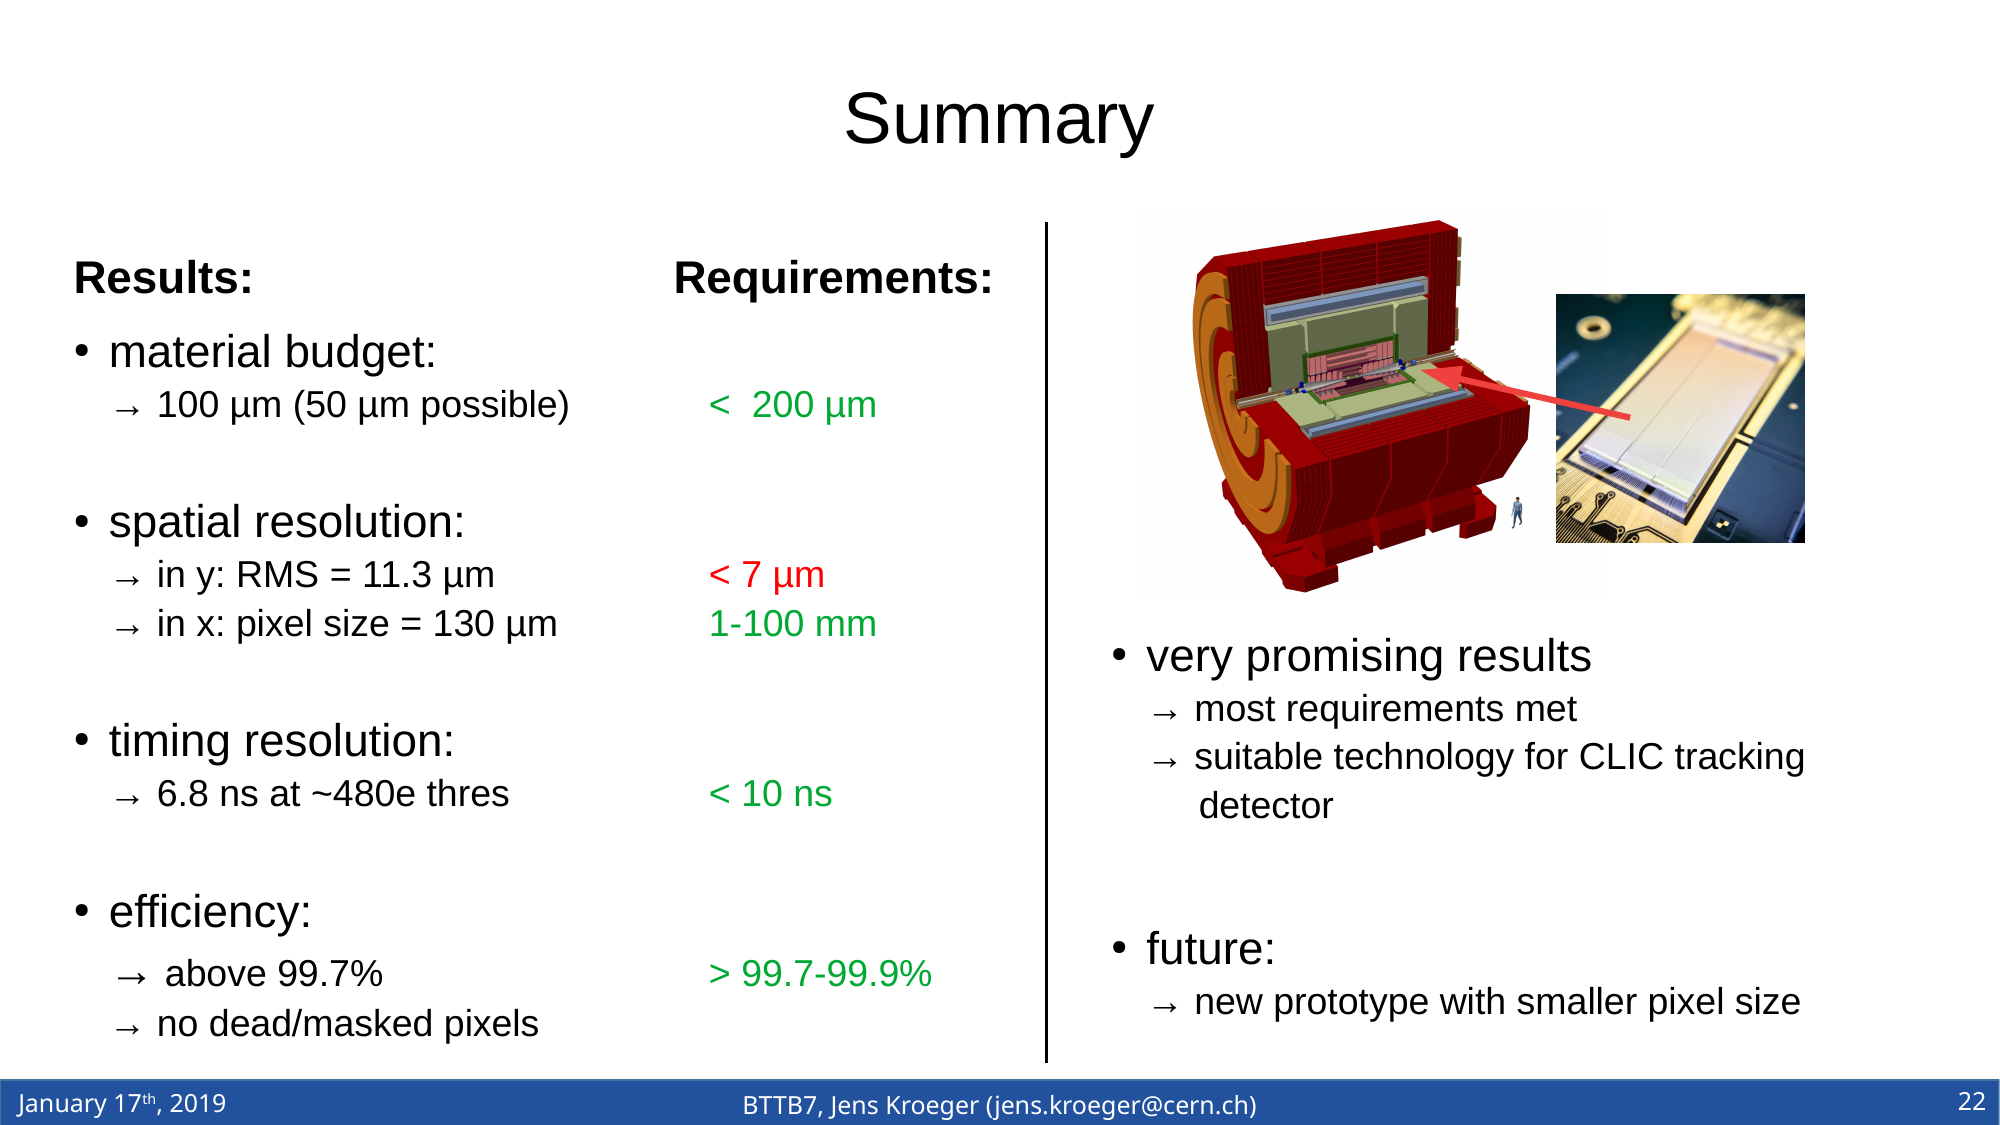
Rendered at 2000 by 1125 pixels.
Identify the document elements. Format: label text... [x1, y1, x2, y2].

text_box BTTB7, Jens Kroeger (jens.kroeger@cern.ch) [545, 1074, 1454, 1125]
picture [1140, 209, 1805, 601]
text_box very promising results → most requirements met → suitable technology for CLIC tracking detector future: → new prototype with smaller pixel size [1096, 615, 1951, 1051]
text_box Results: Requirements: material budget: → 100 µm (50 µm possible) < 200 µm spatial resolution: → in y: RMS = 11.3 µm < 7 µm → in x: pixel size = 130 µm 1-100 mm timing resolution: → 6.8 ns at ~480e thres < 10 ns efficiency: → above 99.7% > 99.7-99.9% → no dead/masked pixels [58, 170, 1079, 1052]
title Summary [437, 53, 1563, 177]
